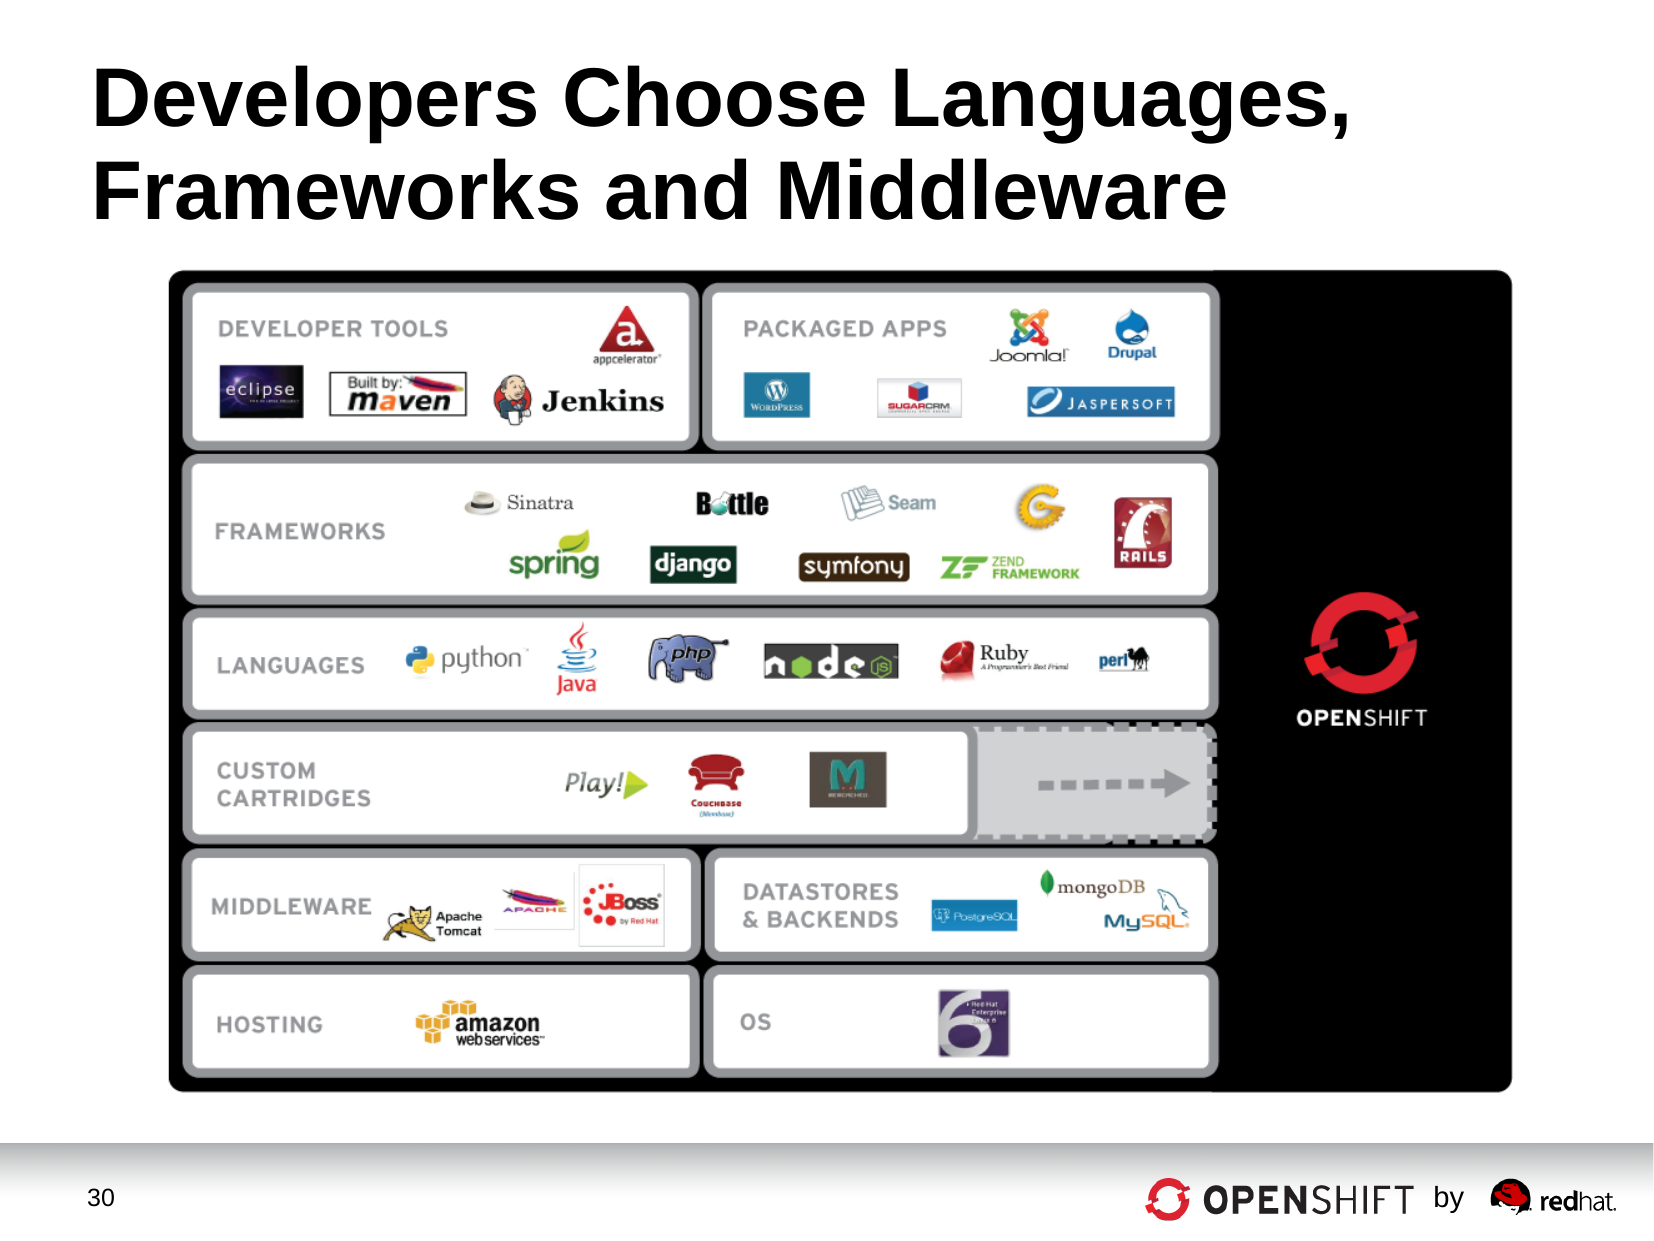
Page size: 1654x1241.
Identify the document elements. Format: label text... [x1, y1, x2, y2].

picture [148, 227, 1532, 1131]
text_box Developers Choose Languages, Frameworks and Middleware [76, 45, 1565, 233]
picture [0, 1143, 1654, 1241]
